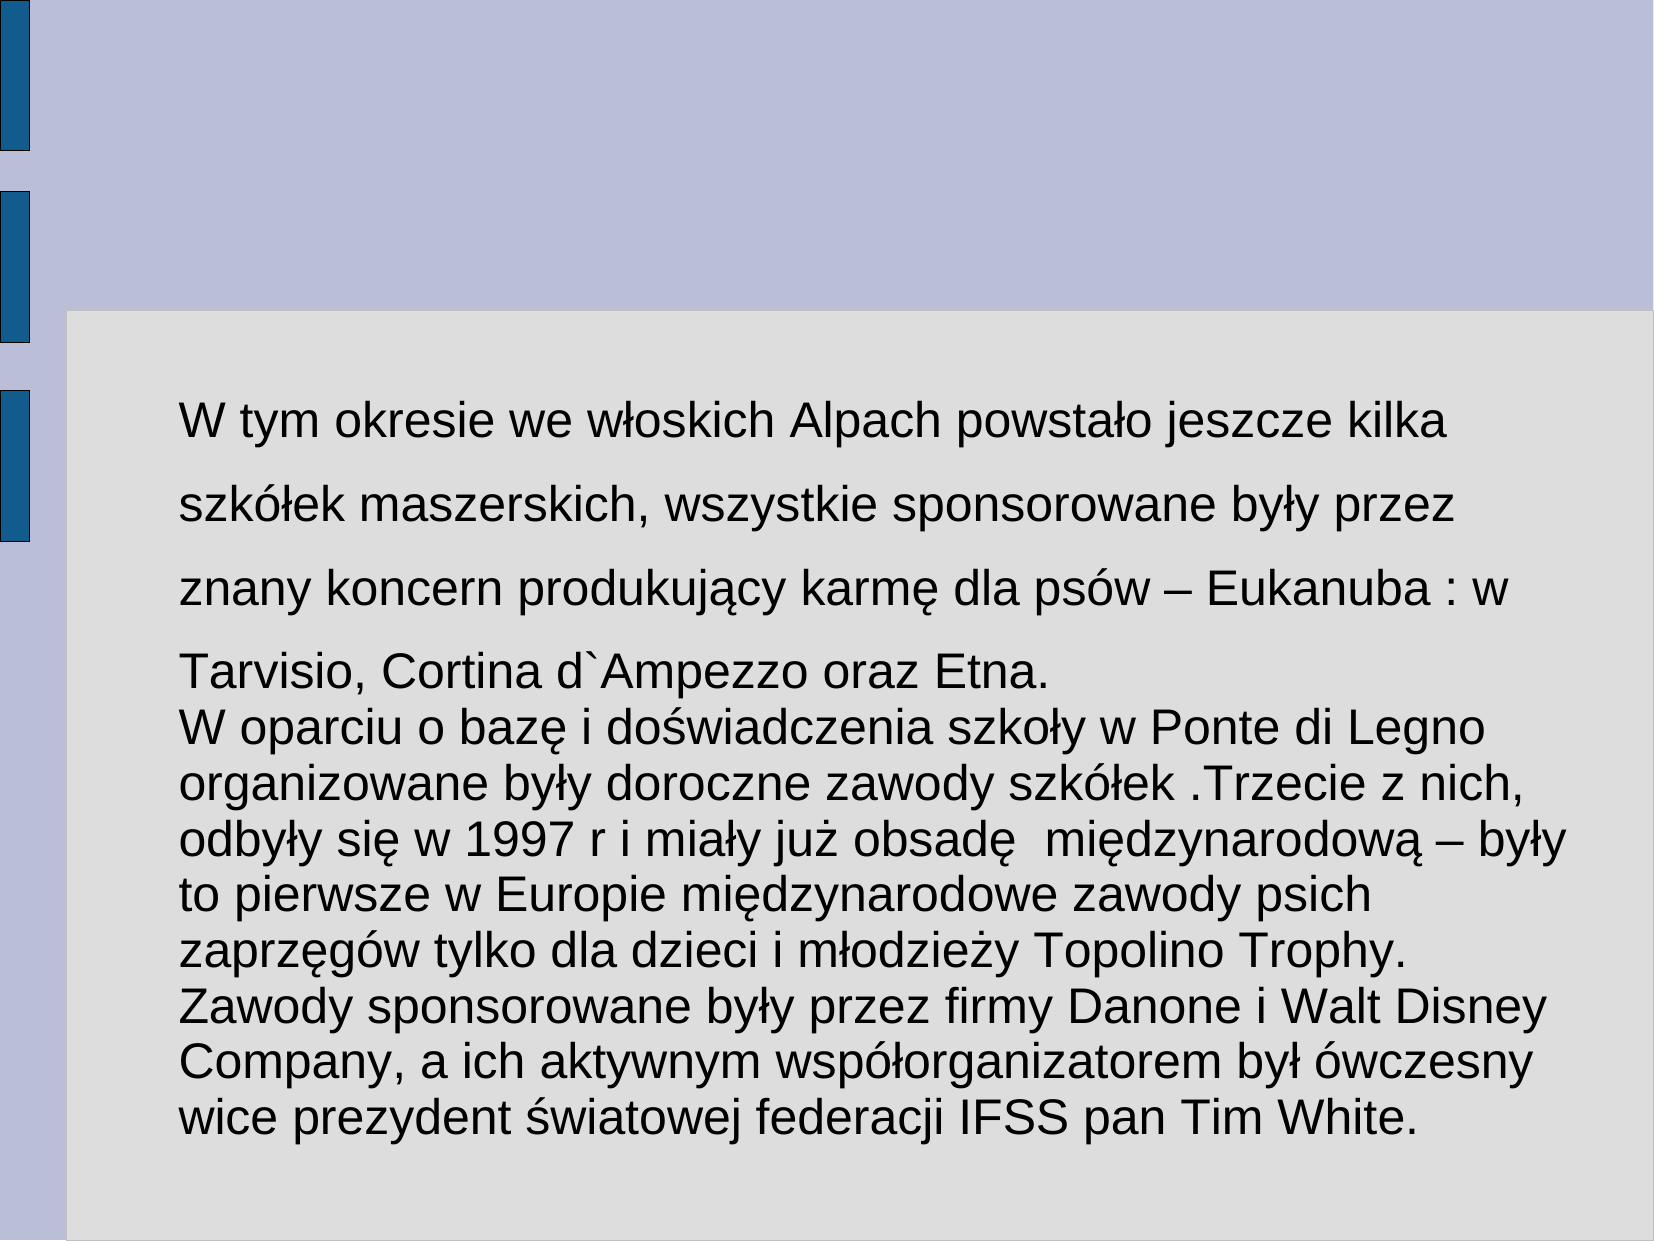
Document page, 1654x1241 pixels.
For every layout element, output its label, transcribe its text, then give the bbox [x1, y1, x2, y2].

list W tym okresie we włoskich Alpach powstało jeszcze kilka szkółek maszerskich, wszystkie sponsorowane były przez znany koncern produkujący karmę dla psów – Eukanuba : w Tarvisio, Cortina d`Ampezzo oraz Etna. W oparciu o bazę i doświadczenia szkoły w Ponte di Legno organizowane były doroczne zawody szkółek .Trzecie z nich, odbyły się w 1997 r i miały już obsadę międzynarodową – były to pierwsze w Europie międzynarodowe zawody psich zaprzęgów tylko dla dzieci i młodzieży Topolino Trophy. Zawody sponsorowane były przez firmy Danone i Walt Disney Company, a ich aktywnym współorganizatorem był ówczesny wice prezydent światowej federacji IFSS pan Tim White. [178, 364, 1570, 1147]
